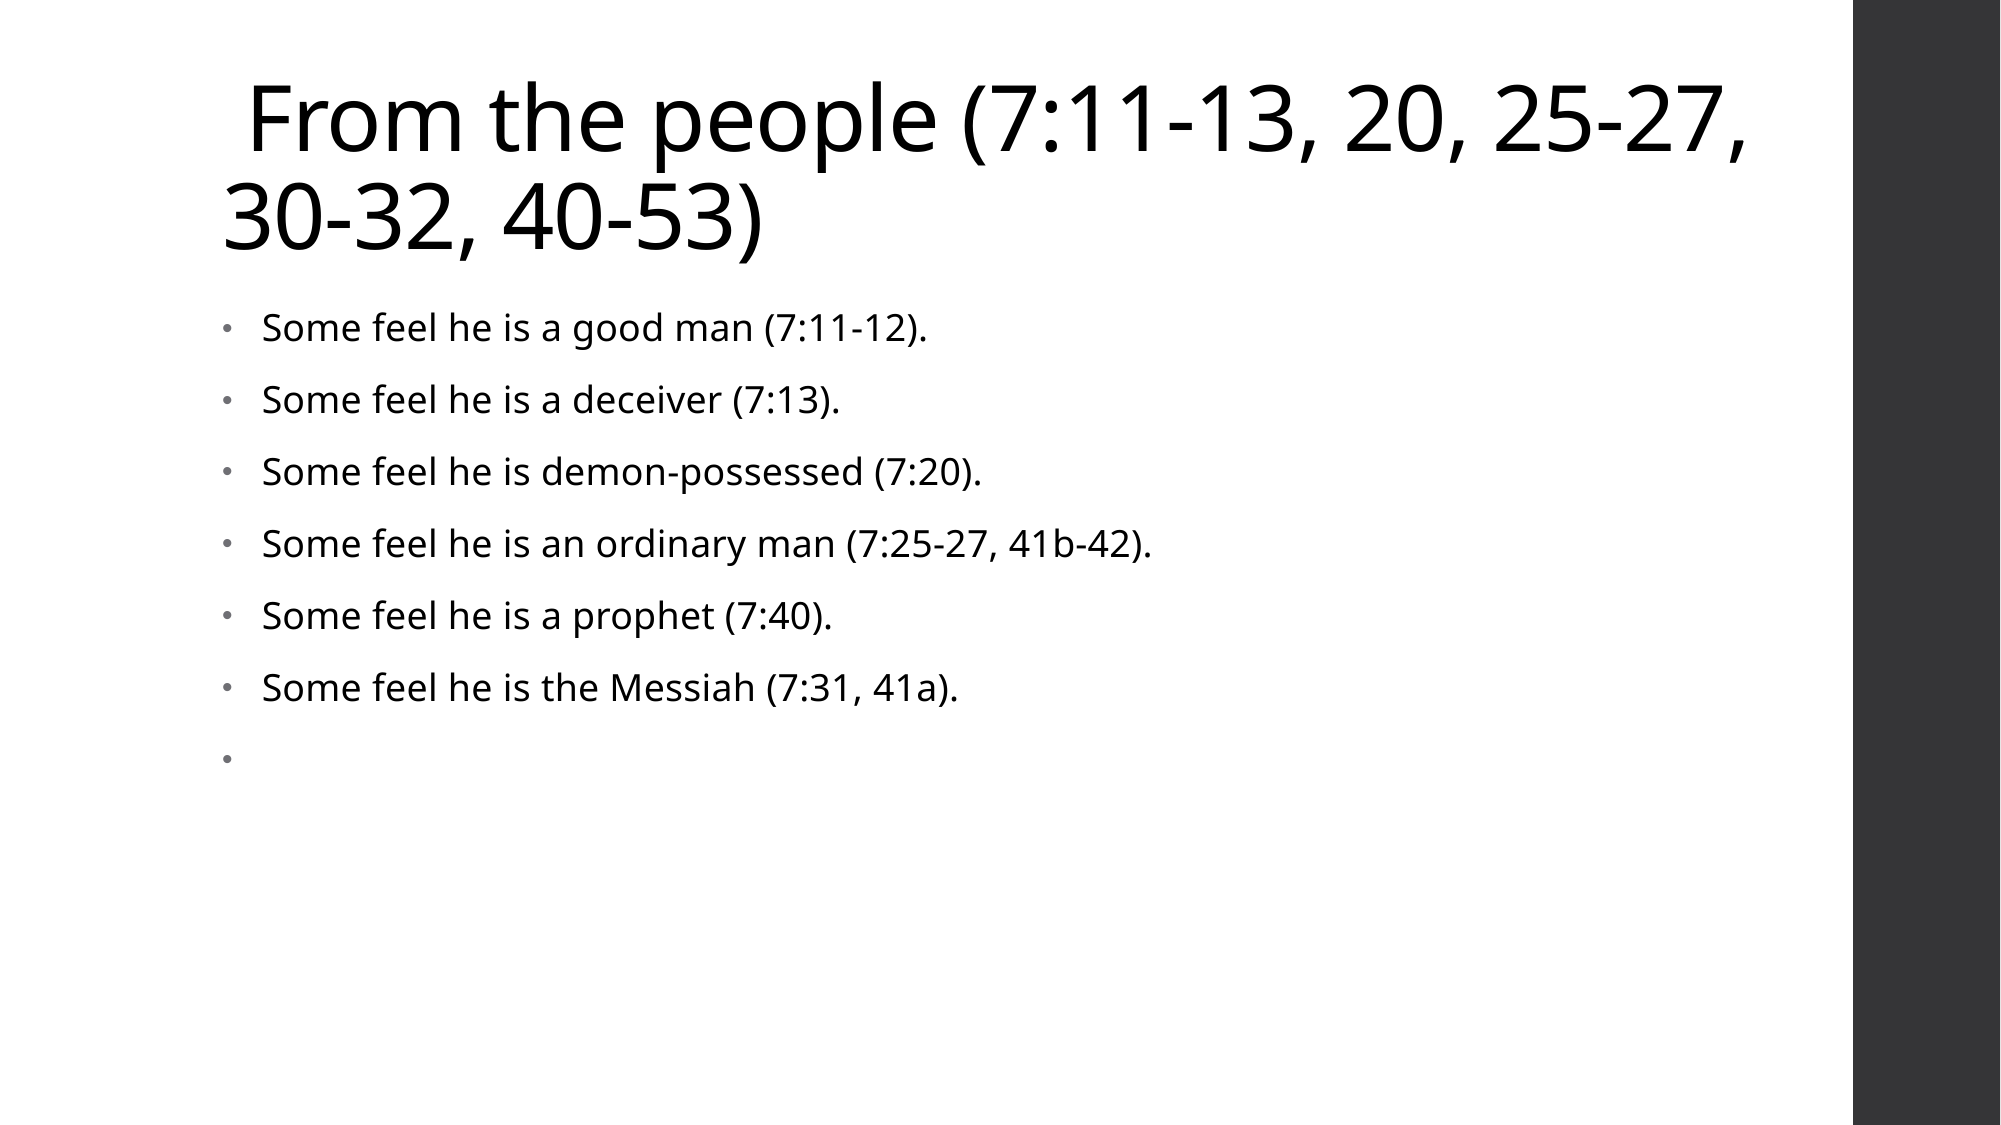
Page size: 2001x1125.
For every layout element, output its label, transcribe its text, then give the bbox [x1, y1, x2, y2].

list Some feel he is a good man (7:11-12). Some feel he is a deceiver (7:13). Some feel he is demon-possessed (7:20). Some feel he is an ordinary man (7:25-27, 41b-42). Some feel he is a prophet (7:40). Some feel he is the Messiah (7:31, 41a). [206, 299, 1617, 1014]
title From the people (7:11-13, 20, 25-27, 30-32, 40-53) [206, 60, 1797, 278]
